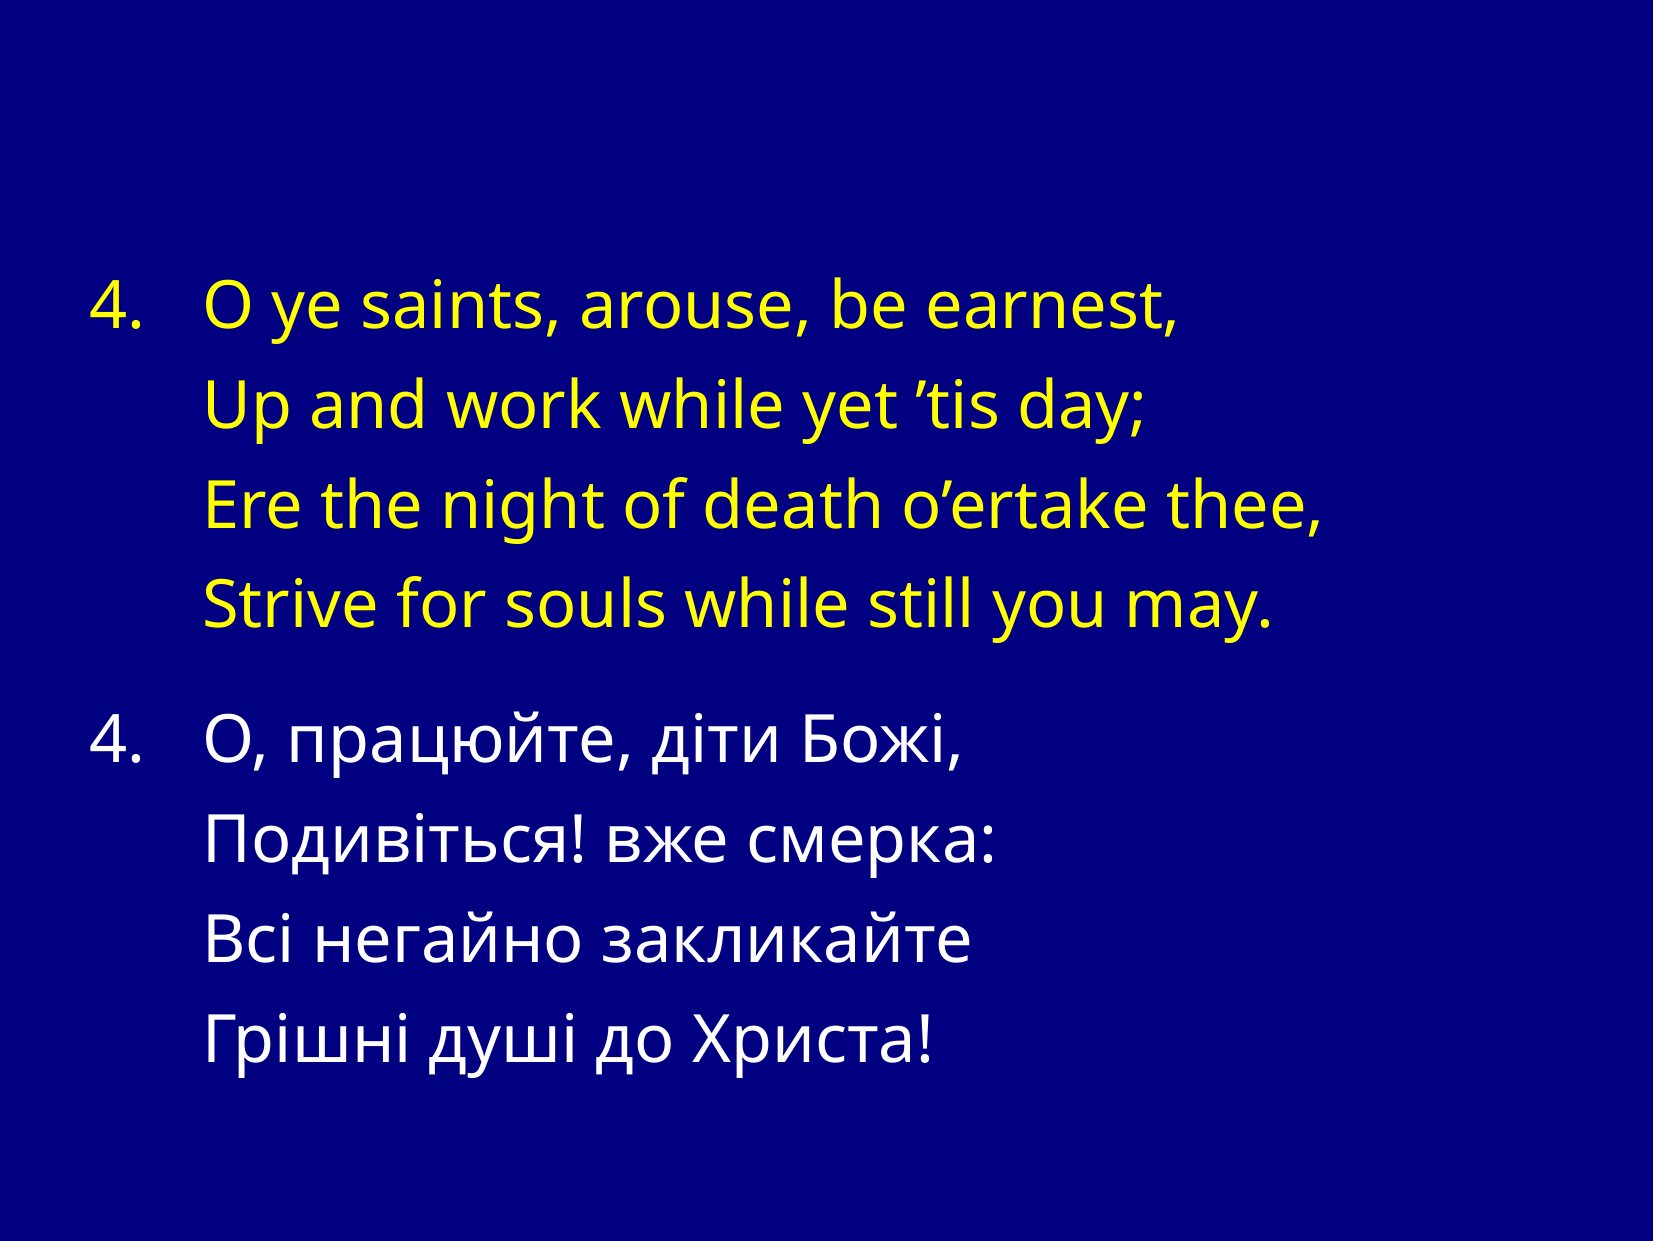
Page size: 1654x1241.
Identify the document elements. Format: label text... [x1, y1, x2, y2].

text_box 4. O ye saints, arouse, be earnest, Up and work while yet ’tis day; Ere the night of death o’ertake thee, Strive for souls while still you may. [75, 150, 1576, 638]
text_box 4. О, працюйте, діти Божі, Подивіться! вже смерка: Всі негайно закликайте Грішні душі до Христа! [75, 675, 1576, 1163]
